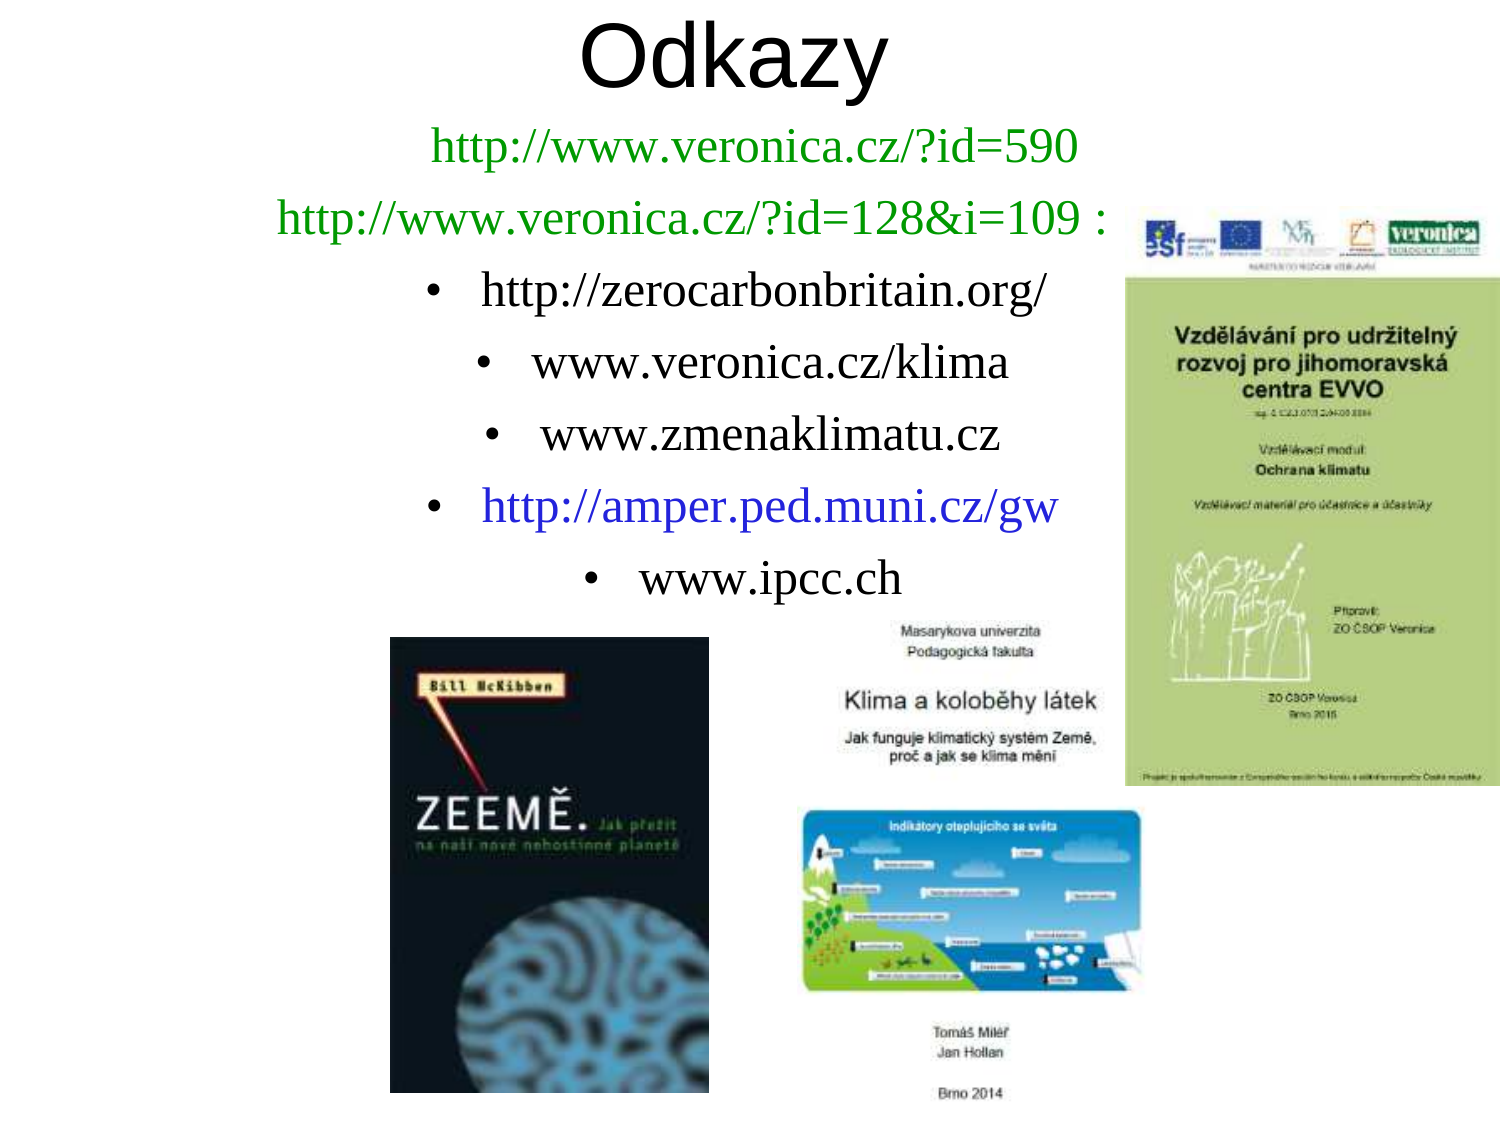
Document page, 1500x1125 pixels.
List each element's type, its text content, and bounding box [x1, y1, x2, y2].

list http://www.veronica.cz/?id=590 http://www.veronica.cz/?id=128&i=109 : http://zerocarbonbritain.org/ www.veronica.cz/klima www.zmenaklimatu.cz http://amper.ped.muni.cz/gw www.ipcc.ch [67, 118, 1418, 685]
picture [390, 637, 709, 1093]
picture [797, 206, 1500, 1108]
title Odkazy [59, 0, 1409, 119]
